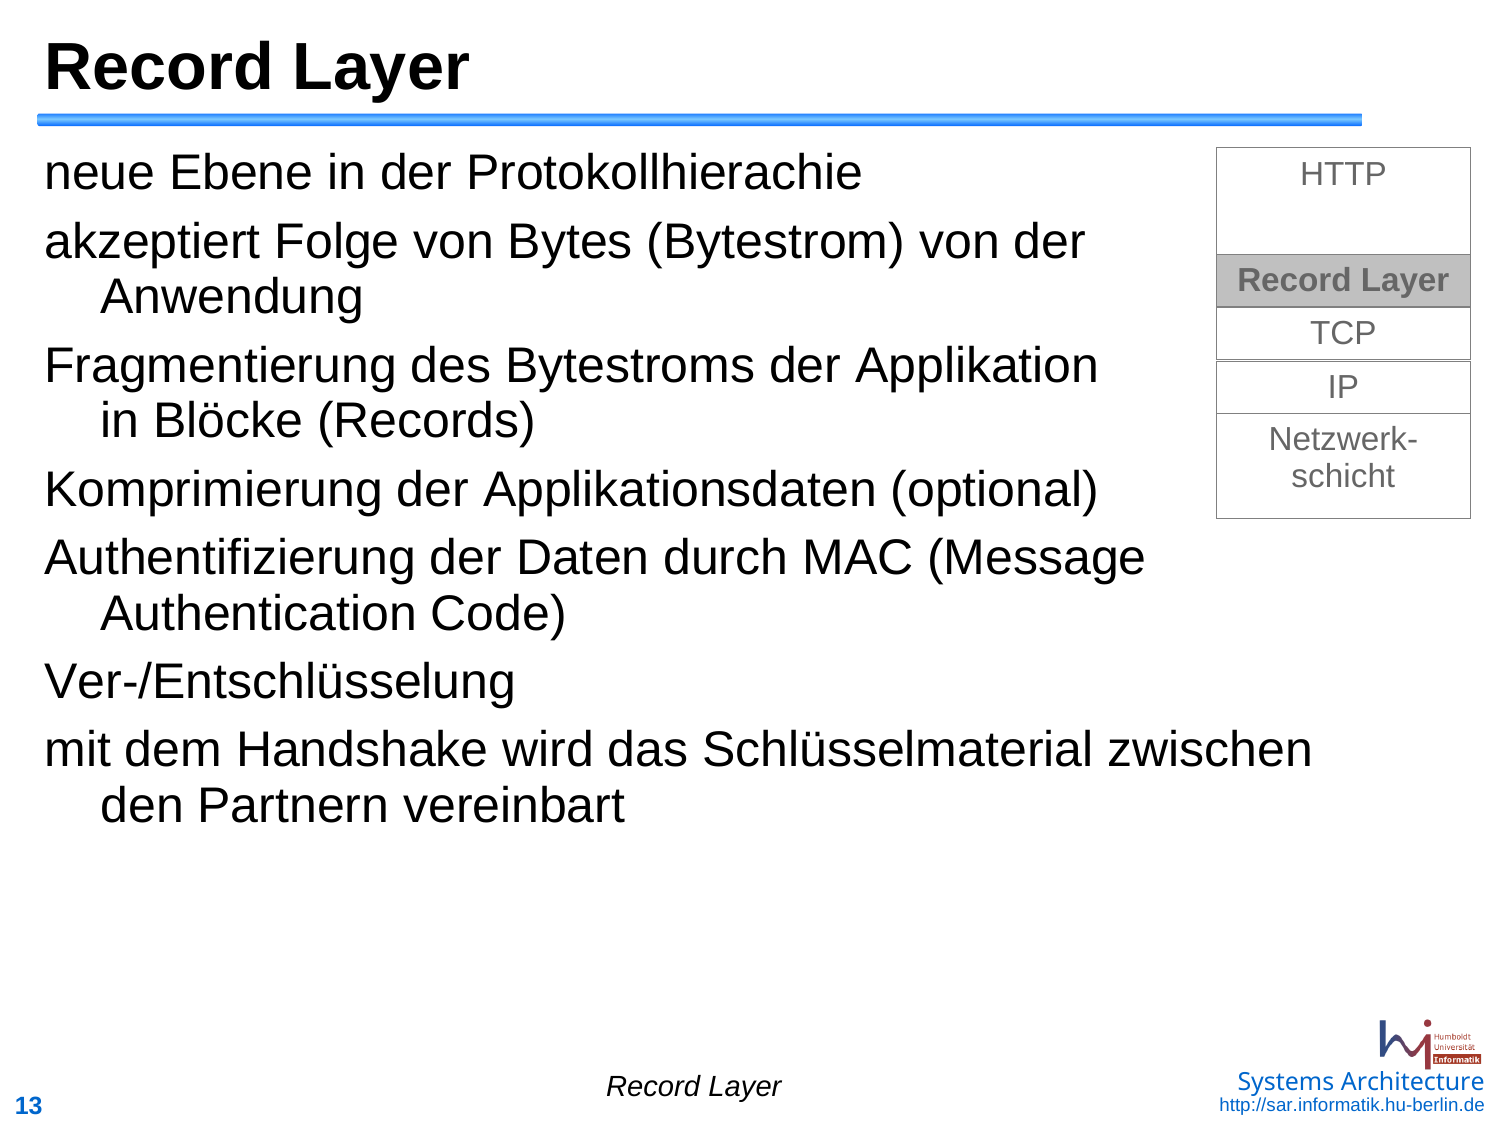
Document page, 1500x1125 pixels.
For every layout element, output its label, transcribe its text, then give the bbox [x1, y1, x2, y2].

text_box Record Layer [1216, 254, 1471, 307]
text_box IP [1216, 361, 1471, 413]
text_box TCP [1216, 307, 1471, 360]
text_box Netzwerk-schicht [1216, 413, 1471, 519]
text_box HTTP [1216, 147, 1471, 254]
list neue Ebene in der Protokollhierachie akzeptiert Folge von Bytes (Bytestrom) von der Anwendung Fragmentierung des Bytestroms der Applikation in Blöcke (Records) Komprimierung der Applikationsdaten (optional) Authentifizierung der Daten durch MAC (Message Authentication Code) Ver-/Entschlüsselung mit dem Handshake wird das Schlüsselmaterial zwischen den Partnern vereinbart [29, 137, 1359, 841]
title Record Layer [29, 20, 1500, 114]
text_box Record Layer [442, 1062, 945, 1111]
picture [1376, 1016, 1483, 1071]
